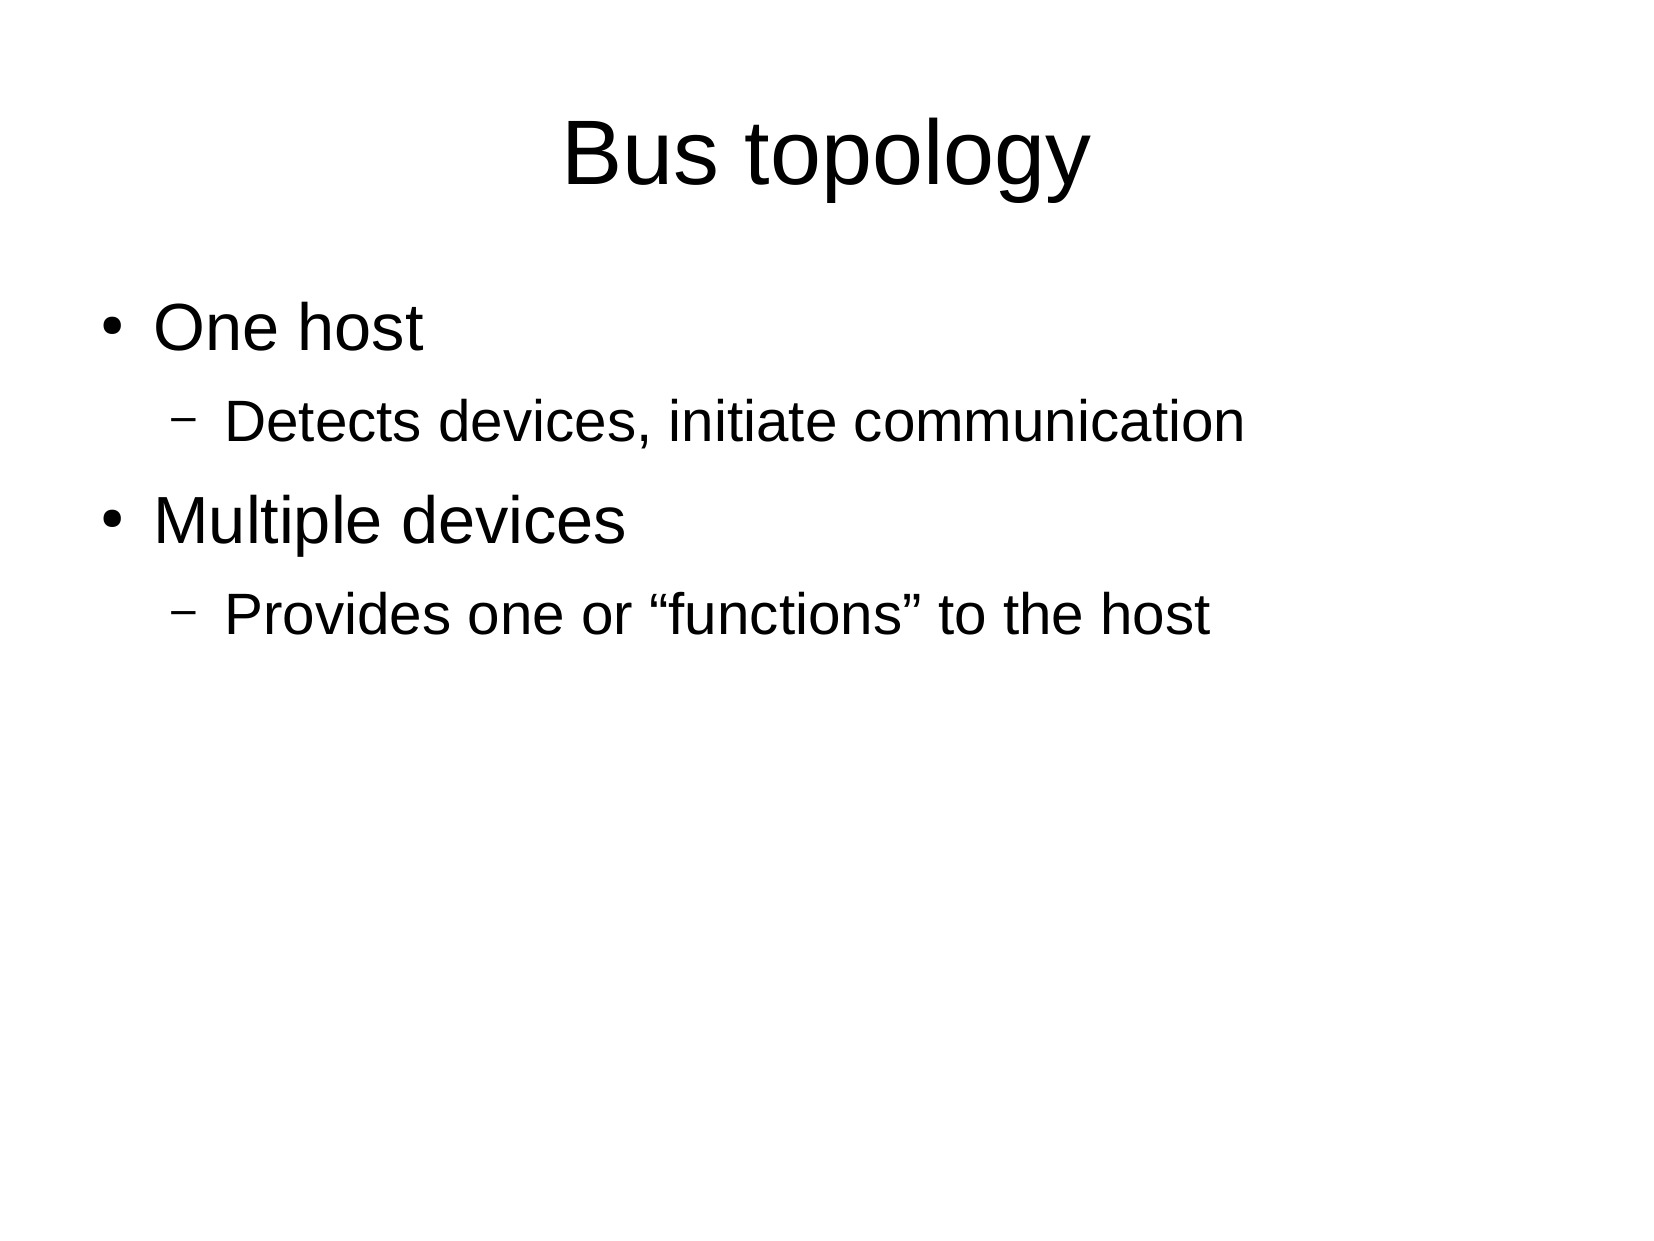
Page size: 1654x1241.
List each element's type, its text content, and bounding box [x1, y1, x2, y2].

list One host Detects devices, initiate communication Multiple devices Provides one or “functions” to the host [82, 290, 1571, 736]
title Bus topology [82, 49, 1571, 257]
